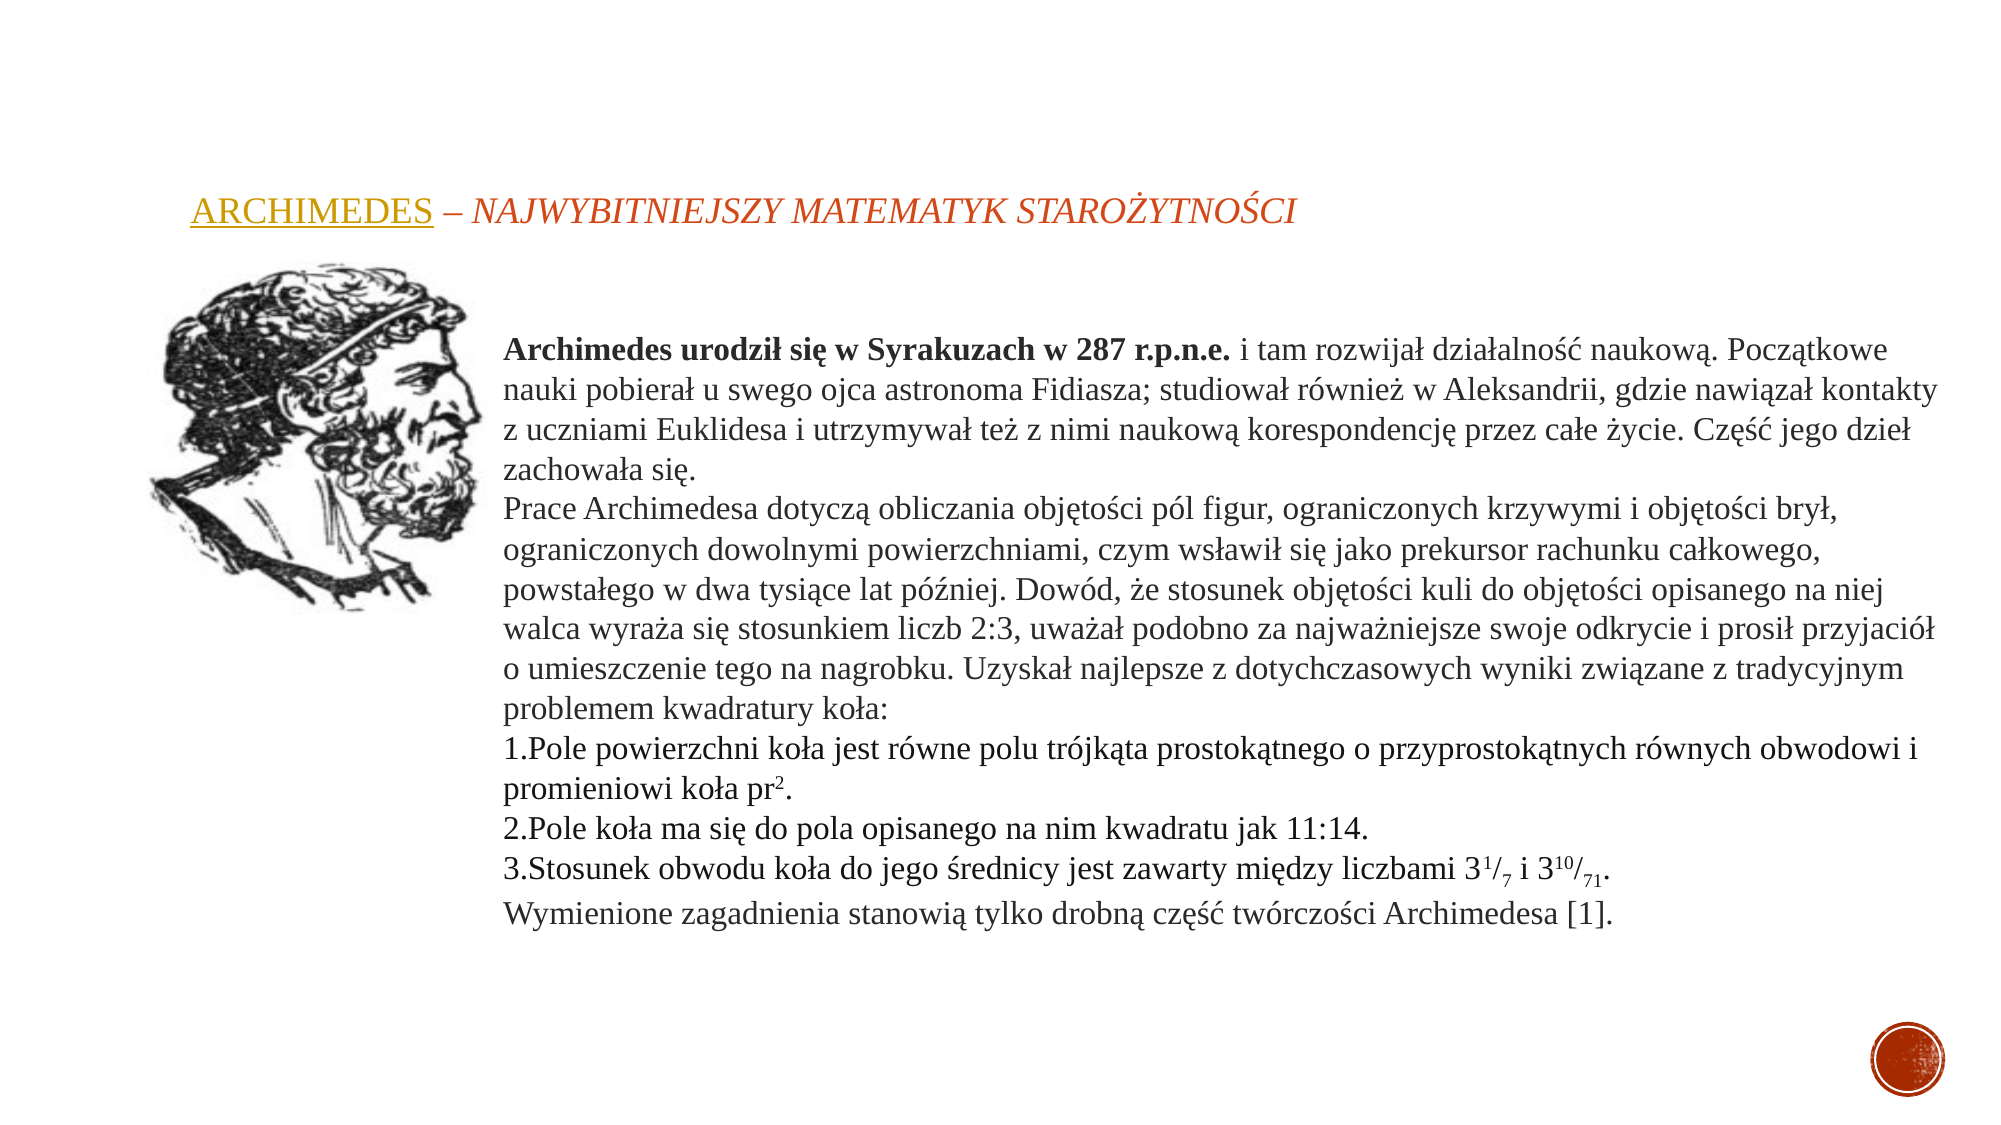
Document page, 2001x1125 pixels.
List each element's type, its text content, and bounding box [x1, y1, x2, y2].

text_box Archimedes urodził się w Syrakuzach w 287 r.p.n.e. i tam rozwijał działalność naukową. Początkowe nauki pobierał u swego ojca astronoma Fidiasza; studiował również w Aleksandrii, gdzie nawiązał kontakty z uczniami Euklidesa i utrzymywał też z nimi naukową korespondencję przez całe życie. Część jego dzieł zachowała się. Prace Archimedesa dotyczą obliczania objętości pól figur, ograniczonych krzywymi i objętości brył, ograniczonych dowolnymi powierzchniami, czym wsławił się jako prekursor rachunku całkowego, powstałego w dwa tysiące lat później. Dowód, że stosunek objętości kuli do objętości opisanego na niej walca wyraża się stosunkiem liczb 2:3, uważał podobno za najważniejsze swoje odkrycie i prosił przyjaciół o umieszczenie tego na nagrobku. Uzyskał najlepsze z dotychczasowych wyniki związane z tradycyjnym problemem kwadratury koła: Pole powierzchni koła jest równe polu trójkąta prostokątnego o przyprostokątnych równych obwodowi i promieniowi koła pr2. Pole koła ma się do pola opisanego na nim kwadratu jak 11:14. Stosunek obwodu koła do jego średnicy jest zawarty między liczbami 31/7 i 310/71. Wymienione zagadnienia stanowią tylko drobną część twórczości Archimedesa [1]. [488, 319, 1965, 939]
picture [146, 261, 489, 621]
picture [1870, 1021, 1946, 1097]
title Archimedes – najwybitniejszy matematyk starożytności [175, 79, 1826, 319]
